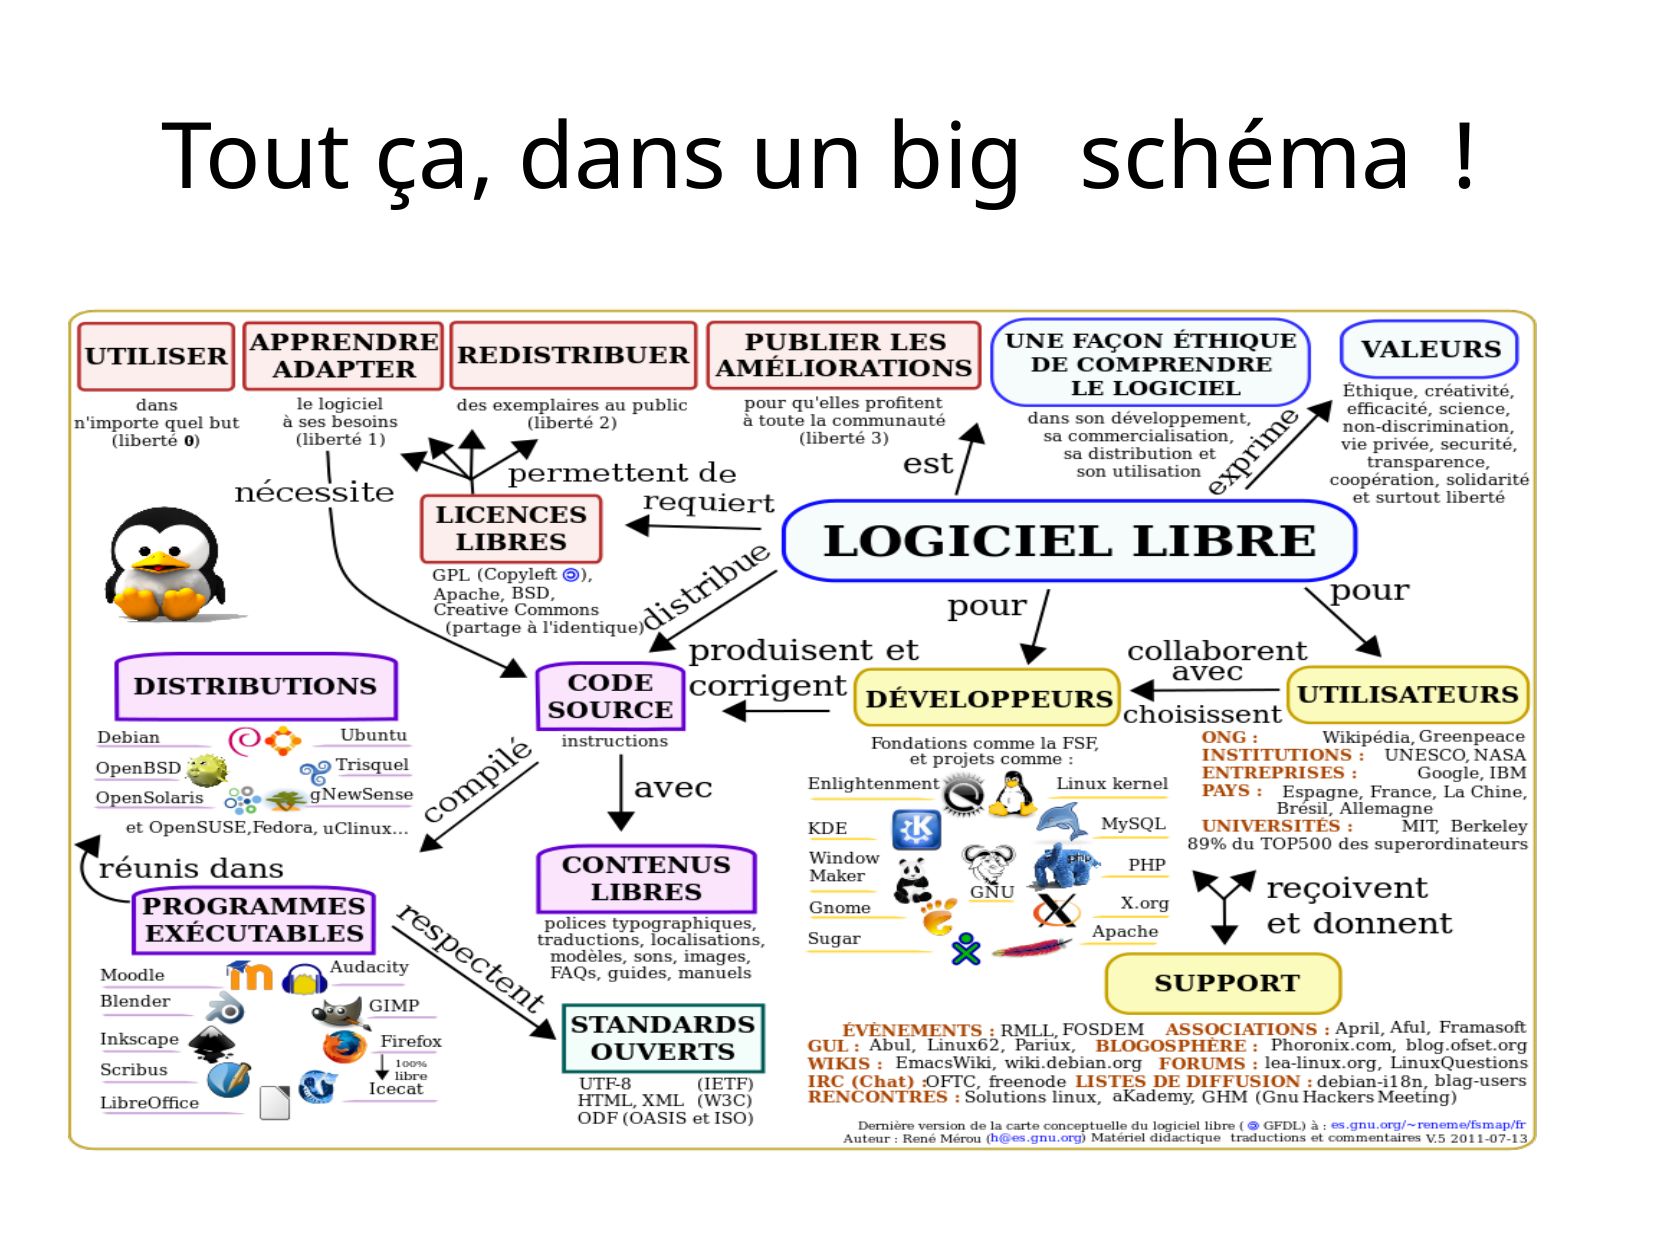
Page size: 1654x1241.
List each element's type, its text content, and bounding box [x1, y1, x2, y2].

title Tout ça, dans un big schéma ! [82, 49, 1571, 257]
picture [47, 290, 1560, 1170]
